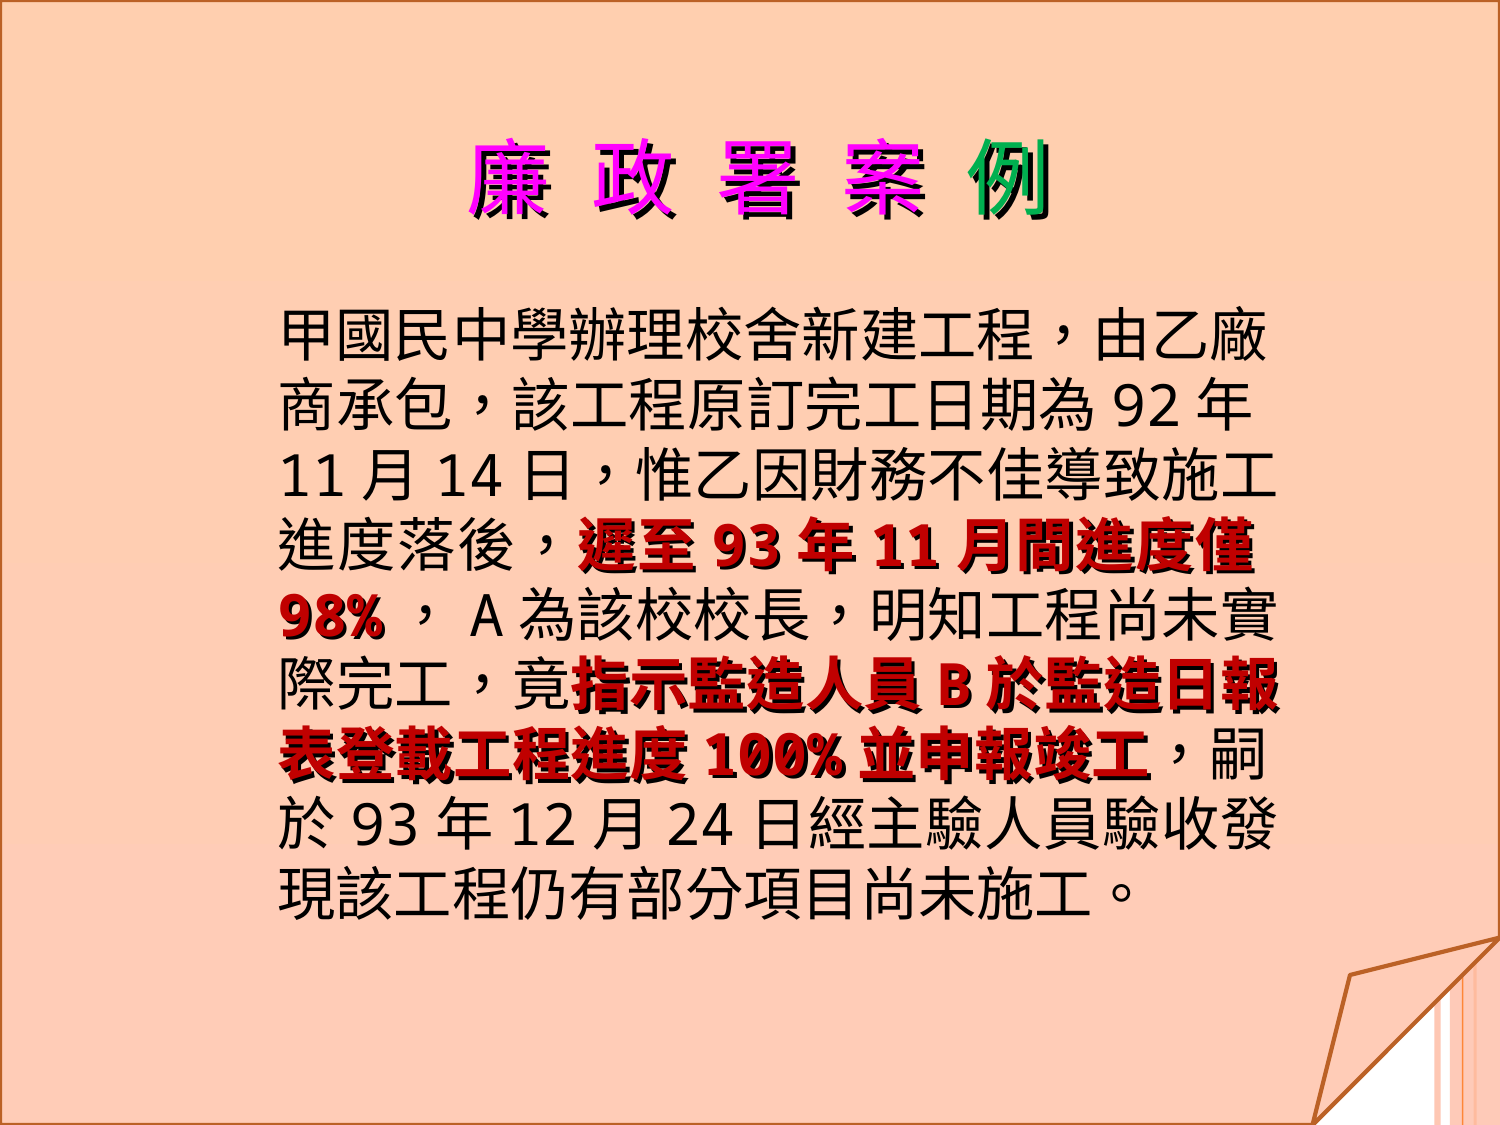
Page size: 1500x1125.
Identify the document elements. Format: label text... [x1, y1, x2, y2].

list 甲國民中學辦理校舍新建工程，由乙廠商承包，該工程原訂完工日期為92年11月14日，惟乙因財務不佳導致施工進度落後，遲至93年11月間進度僅98%，A為該校校長，明知工程尚未實際完工，竟指示監造人員B於監造日報表登載工程進度100%並申報竣工，嗣於93年12月24日經主驗人員驗收發現該工程仍有部分項目尚未施工。 [235, 290, 1294, 1026]
title 廉 政 署 案 例 [235, 45, 1282, 233]
text_box [0, 0, 1500, 1125]
